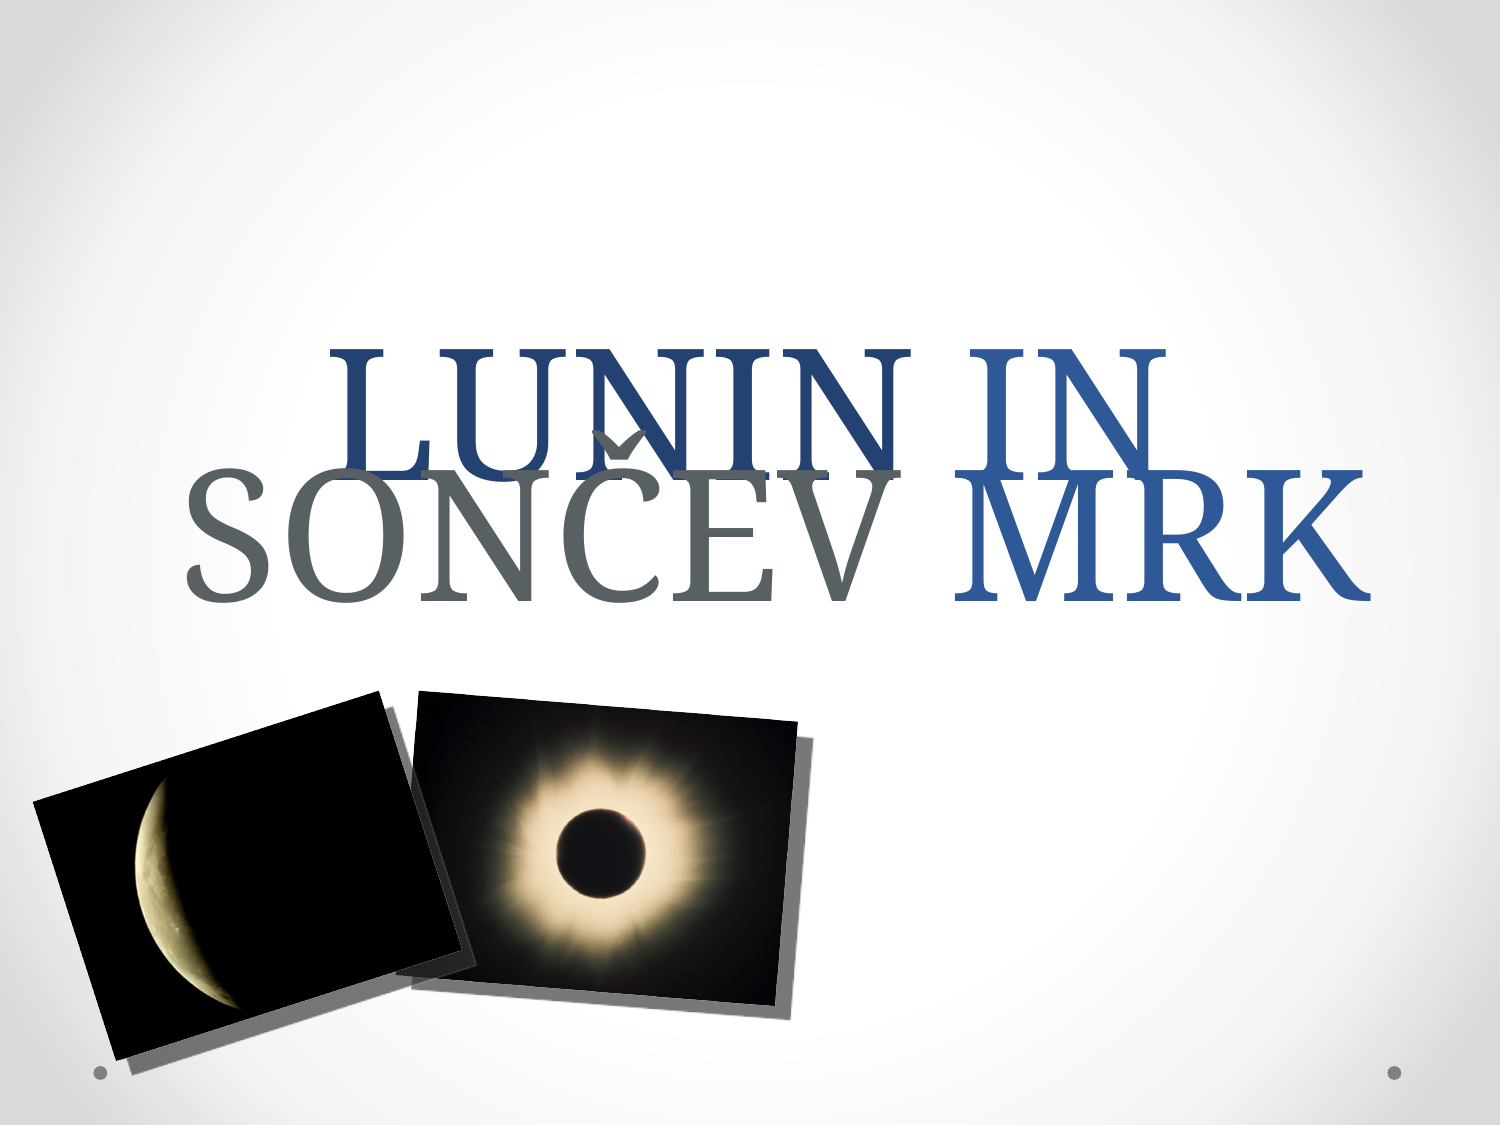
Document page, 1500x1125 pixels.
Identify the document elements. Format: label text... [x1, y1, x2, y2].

title LUNIN IN SONČEV MRK [112, 0, 1436, 646]
picture [0, 0, 1500, 1125]
